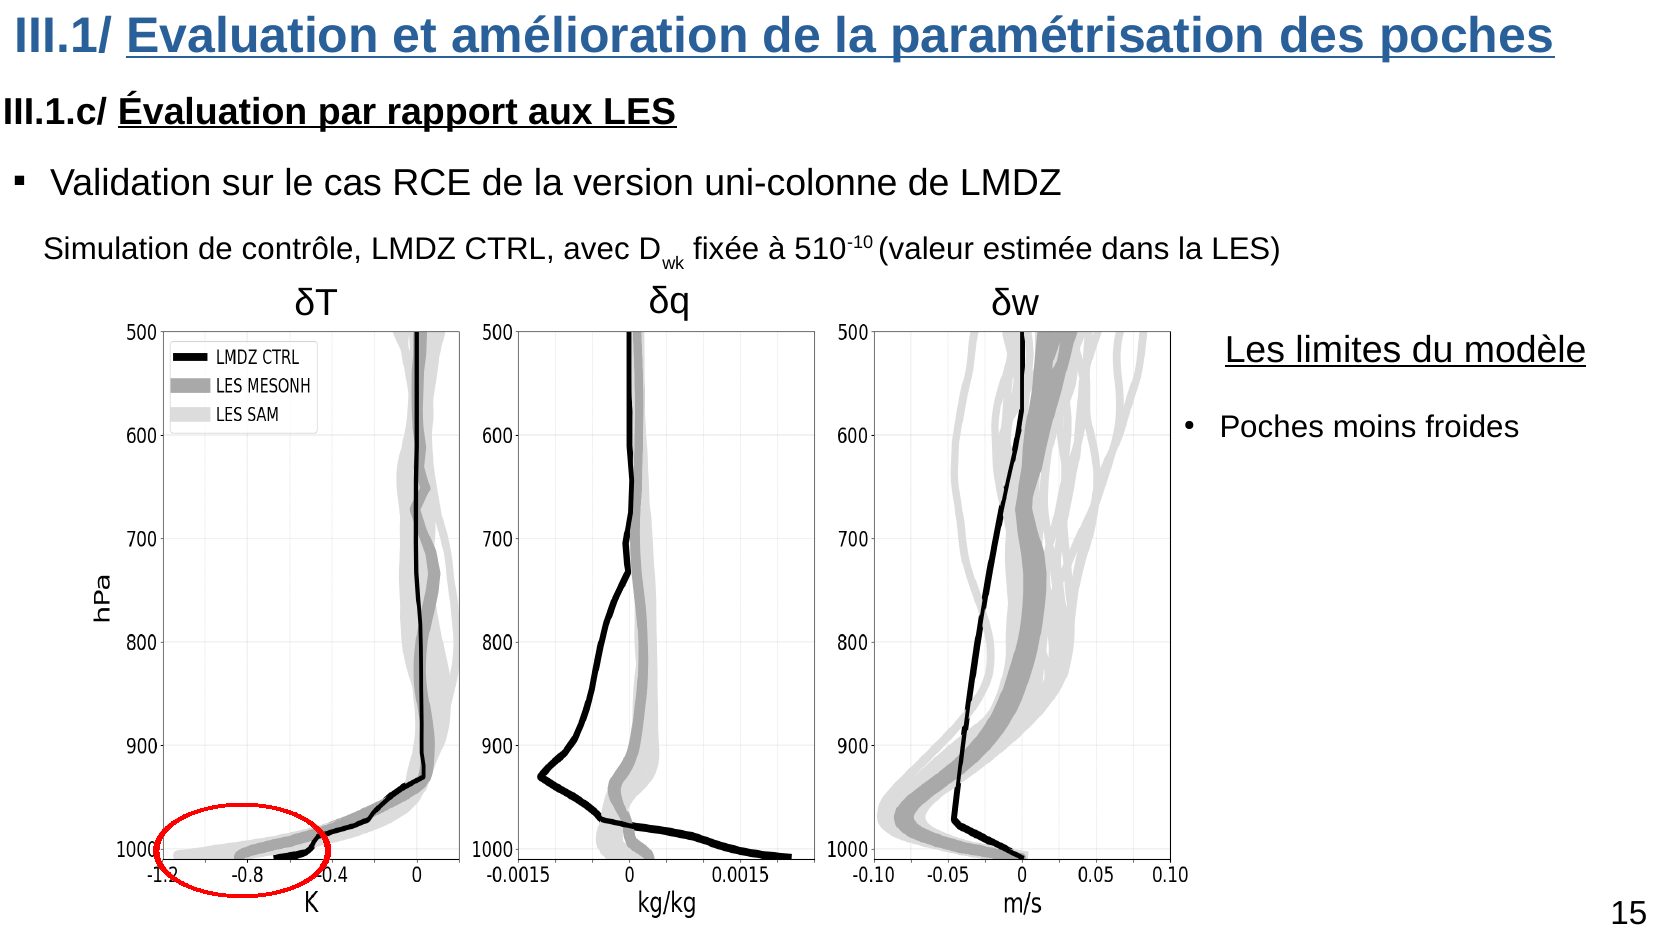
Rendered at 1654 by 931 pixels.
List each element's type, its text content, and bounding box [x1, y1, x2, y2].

text_box III.1.c/ Évaluation par rapport aux LES [0, 82, 1642, 154]
text_box δw [944, 281, 1075, 331]
text_box Validation sur le cas RCE de la version uni-colonne de LMDZ [0, 154, 1642, 211]
text_box δT [248, 281, 378, 331]
text_box δq [602, 281, 733, 329]
text_box Simulation de contrôle, LMDZ CTRL, avec Dwk fixée à 510-10 (valeur estimée dans la LES) [0, 223, 1609, 281]
picture [0, 281, 1300, 931]
text_box Poches moins froides [1169, 401, 1642, 891]
text_box III.1/ Evaluation et amélioration de la paramétrisation des poches [0, 0, 1654, 83]
text_box [153, 803, 331, 898]
text_box 15 [1595, 887, 1654, 931]
text_box Les limites du modèle [1157, 321, 1654, 378]
